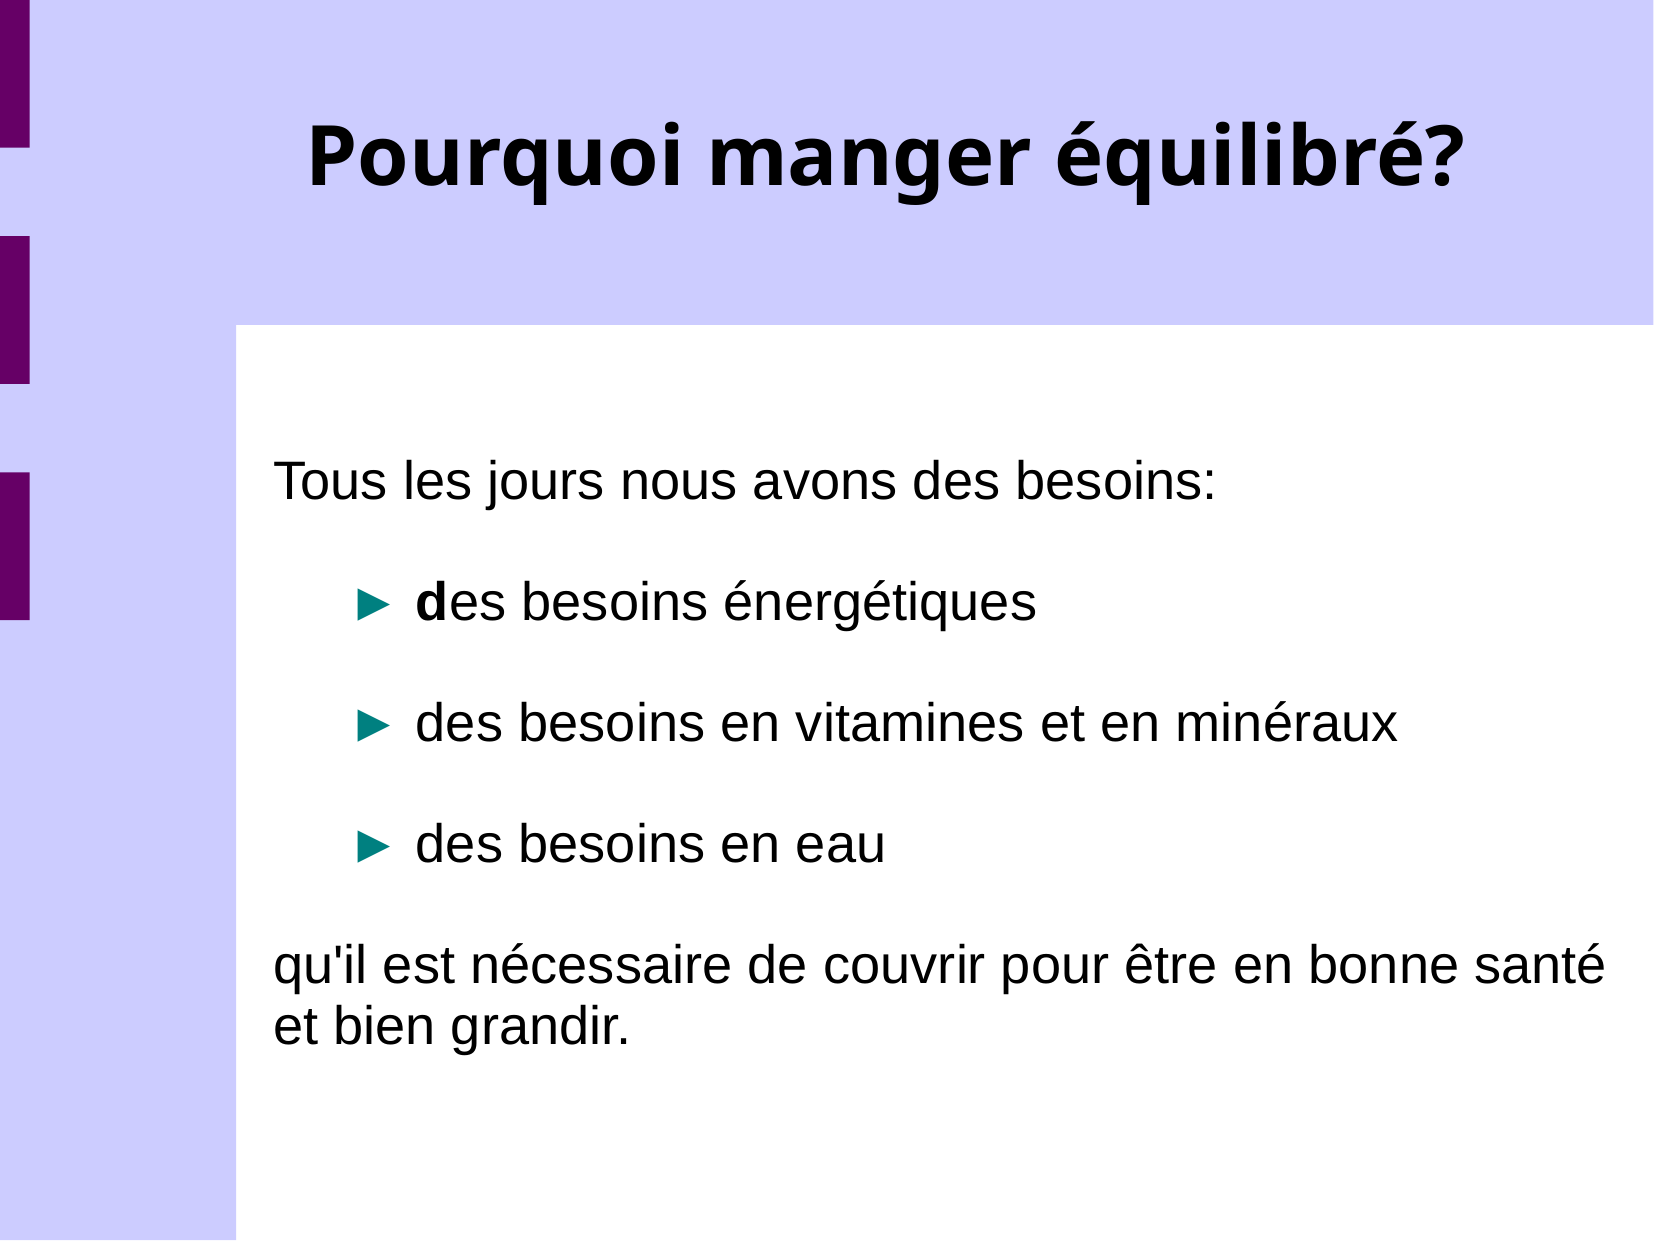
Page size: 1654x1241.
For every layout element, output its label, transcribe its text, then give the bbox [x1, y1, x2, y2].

text_box Tous les jours nous avons des besoins: ► des besoins énergétiques ► des besoins en vitamines et en minéraux ► des besoins en eau qu'il est nécessaire de couvrir pour être en bonne santé et bien grandir. [258, 442, 1625, 1073]
text_box Pourquoi manger équilibré? [290, 88, 1388, 220]
text_box [0, 0, 1654, 1241]
